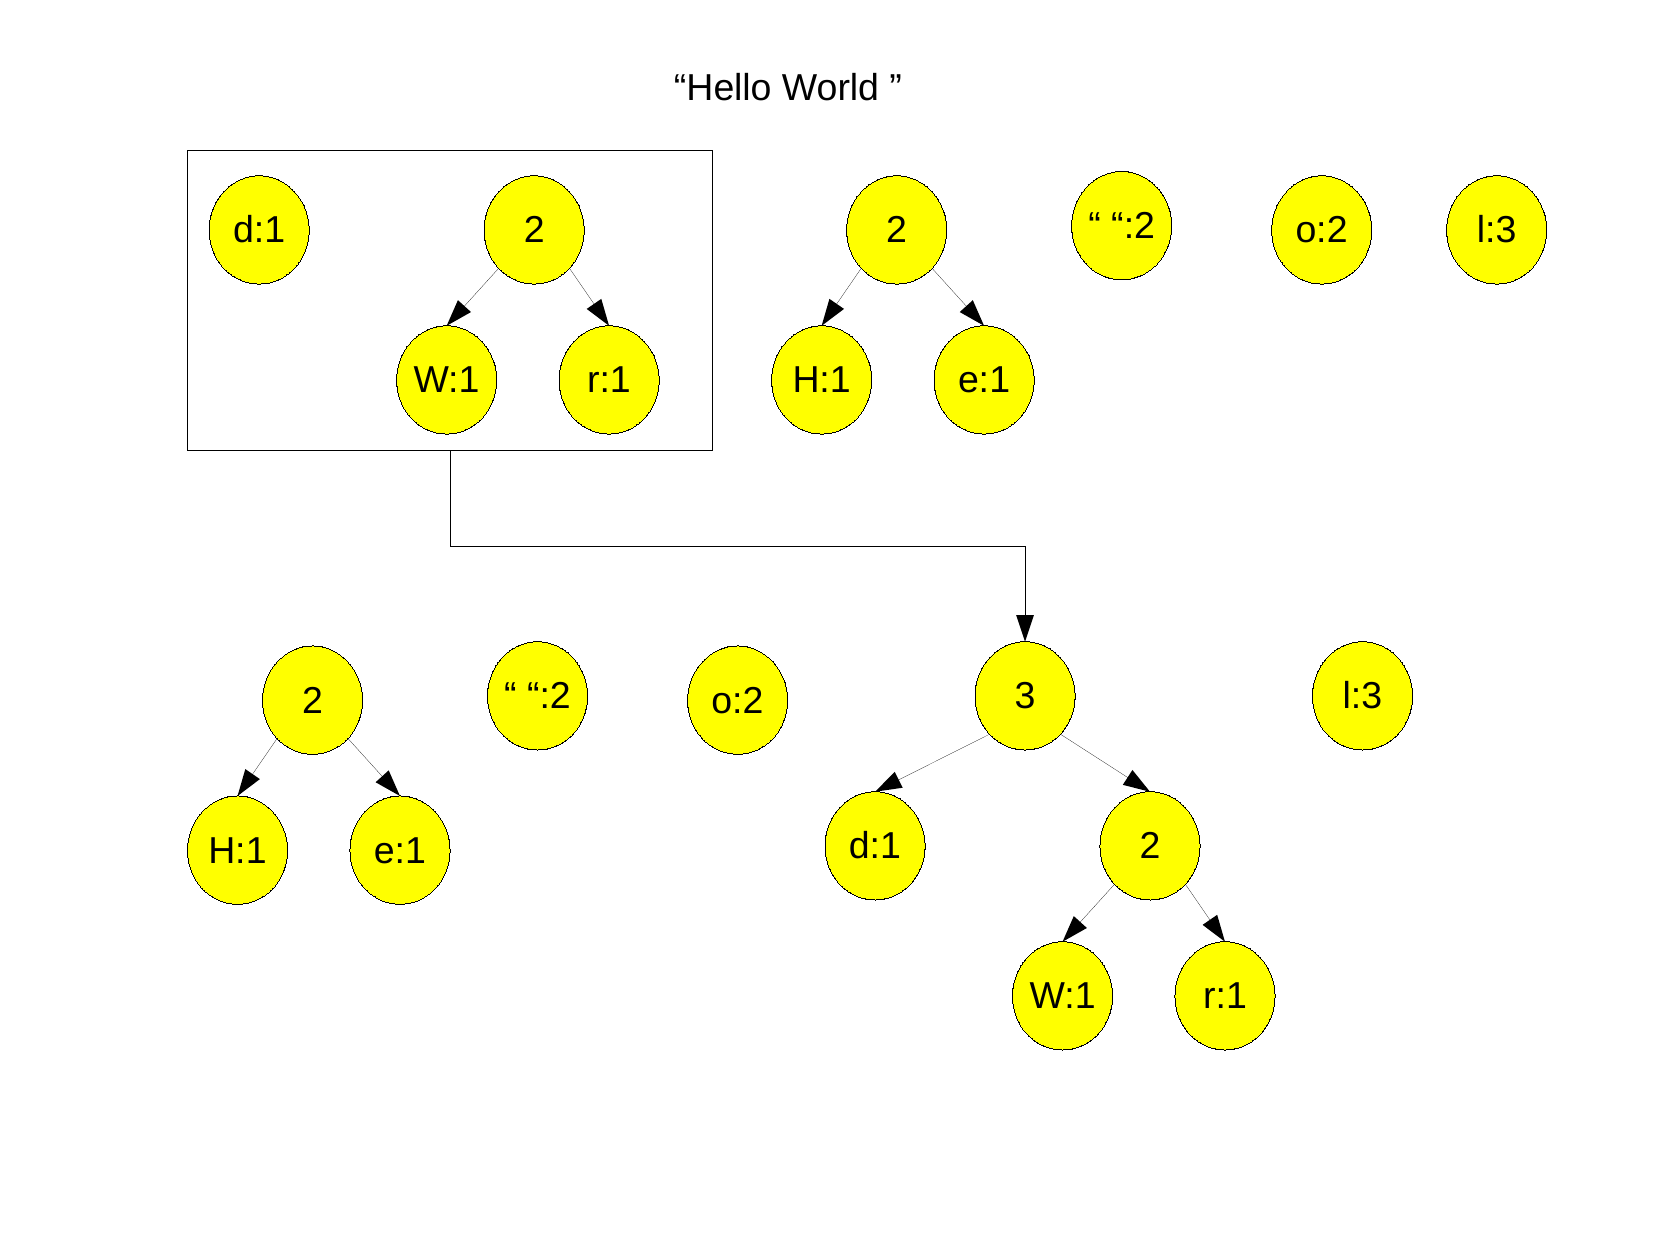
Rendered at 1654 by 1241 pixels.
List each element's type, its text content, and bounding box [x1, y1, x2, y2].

text_box 2 [1099, 791, 1201, 901]
text_box 2 [846, 175, 947, 285]
text_box “ “:2 [487, 641, 588, 751]
text_box [187, 150, 713, 451]
text_box e:1 [934, 325, 1035, 435]
text_box “ “:2 [1071, 171, 1172, 280]
text_box d:1 [825, 791, 926, 901]
text_box o:2 [1271, 175, 1372, 285]
text_box l:3 [1446, 175, 1547, 285]
text_box H:1 [771, 325, 872, 435]
text_box r:1 [1174, 941, 1276, 1051]
text_box 2 [262, 645, 363, 755]
text_box l:3 [1312, 641, 1413, 751]
text_box W:1 [1012, 941, 1113, 1051]
text_box 3 [975, 641, 1076, 751]
text_box H:1 [187, 795, 288, 905]
text_box e:1 [349, 795, 451, 905]
text_box “Hello World ” [659, 59, 953, 118]
text_box o:2 [687, 645, 788, 755]
